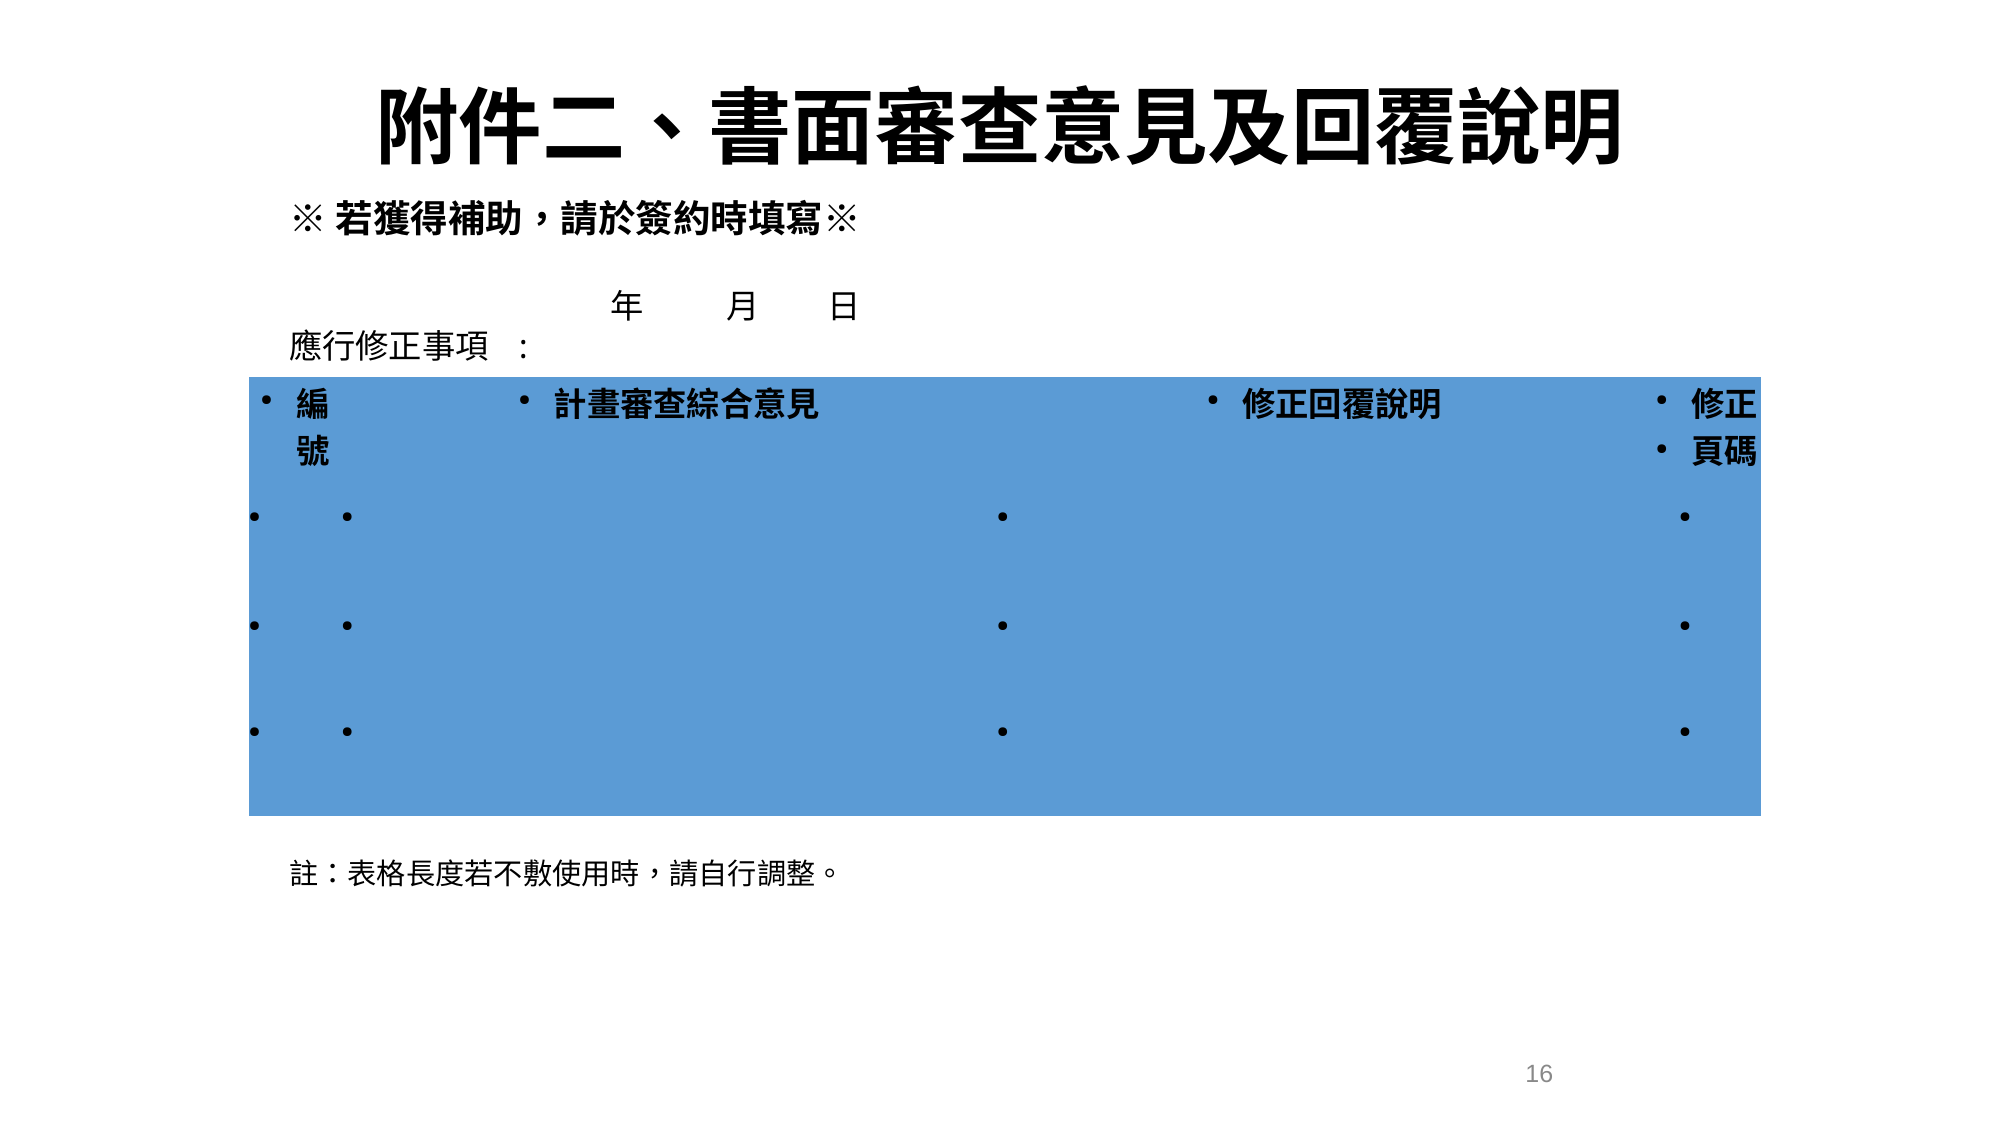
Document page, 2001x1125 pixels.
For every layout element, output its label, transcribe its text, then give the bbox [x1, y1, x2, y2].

table_cell [1652, 710, 1761, 816]
table_cell [249, 604, 341, 710]
table_cell [1652, 604, 1761, 710]
table_header 計畫審查綜合意見 [341, 377, 997, 495]
text_box ※若獲得補助，請於簽約時填寫※ 年 月 日 應行修正事項 : 註：表格長度若不敷使用時，請自行調整。 [274, 204, 1738, 377]
table_header 修正回覆說明 [997, 377, 1652, 495]
table_cell [249, 710, 341, 816]
title 附件二、書面審查意見及回覆說明 [99, 45, 1900, 204]
table_cell [249, 495, 341, 604]
table_header 修正 頁碼 [1652, 377, 1761, 495]
table_cell [341, 495, 997, 604]
table_cell [997, 604, 1652, 710]
table_cell [997, 710, 1652, 816]
table_cell [341, 710, 997, 816]
table_header 編號 [249, 377, 341, 495]
table_cell [1652, 495, 1761, 604]
table_cell [997, 495, 1652, 604]
text_box ※若獲得補助，請於簽約時填寫※ 年 月 日 應行修正事項 : 註：表格長度若不敷使用時，請自行調整。 [274, 816, 1738, 928]
text_box 16 [1510, 1042, 1977, 1103]
table_cell [341, 604, 997, 710]
